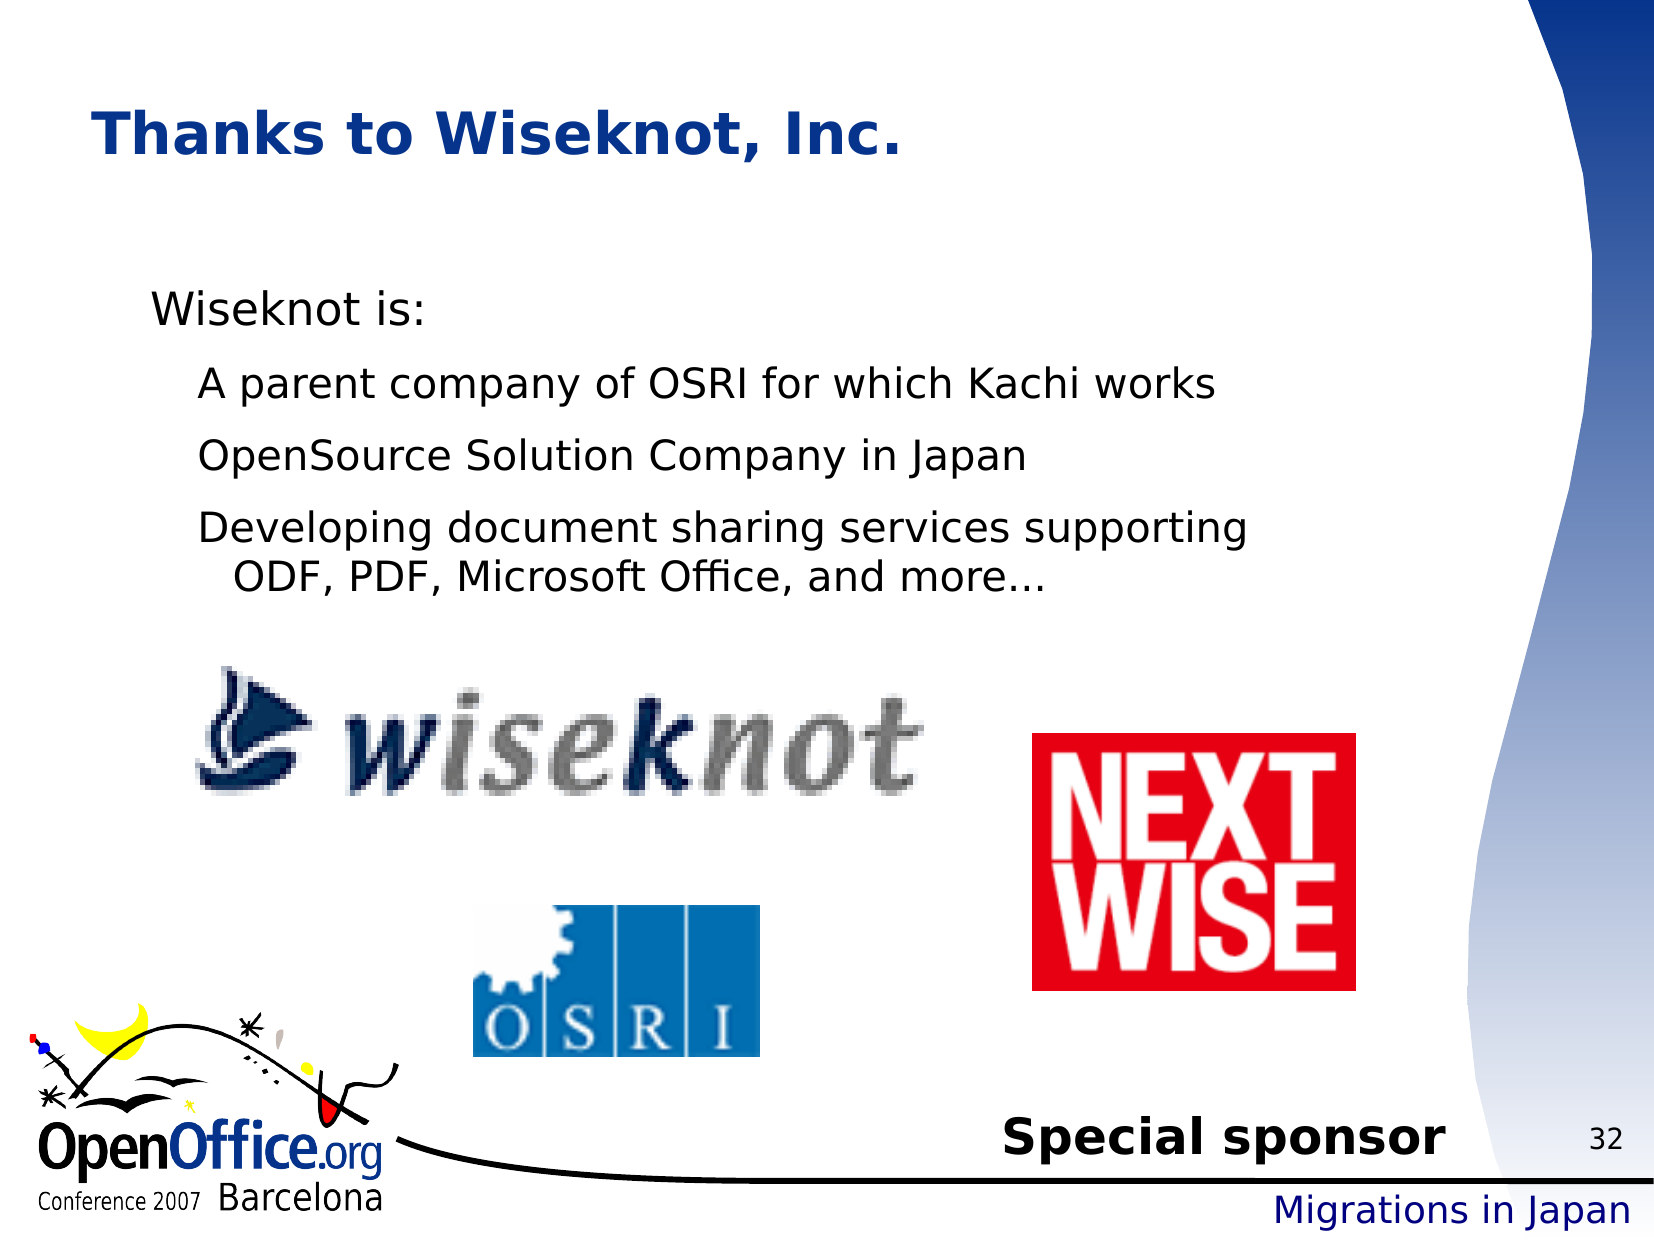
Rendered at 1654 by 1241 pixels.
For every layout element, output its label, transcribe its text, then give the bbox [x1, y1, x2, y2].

picture [195, 666, 924, 796]
title Special sponsor [531, 1092, 1447, 1182]
picture [1032, 733, 1356, 991]
list Thanks to Wiseknot, Inc. Wiseknot is: A parent company of OSRI for which Kachi works OpenSource Solution Company in Japan Developing document sharing services supporting ODF, PDF, Microsoft Office, and more... [91, 100, 1582, 602]
picture [29, 1003, 399, 1211]
picture [473, 905, 760, 1057]
